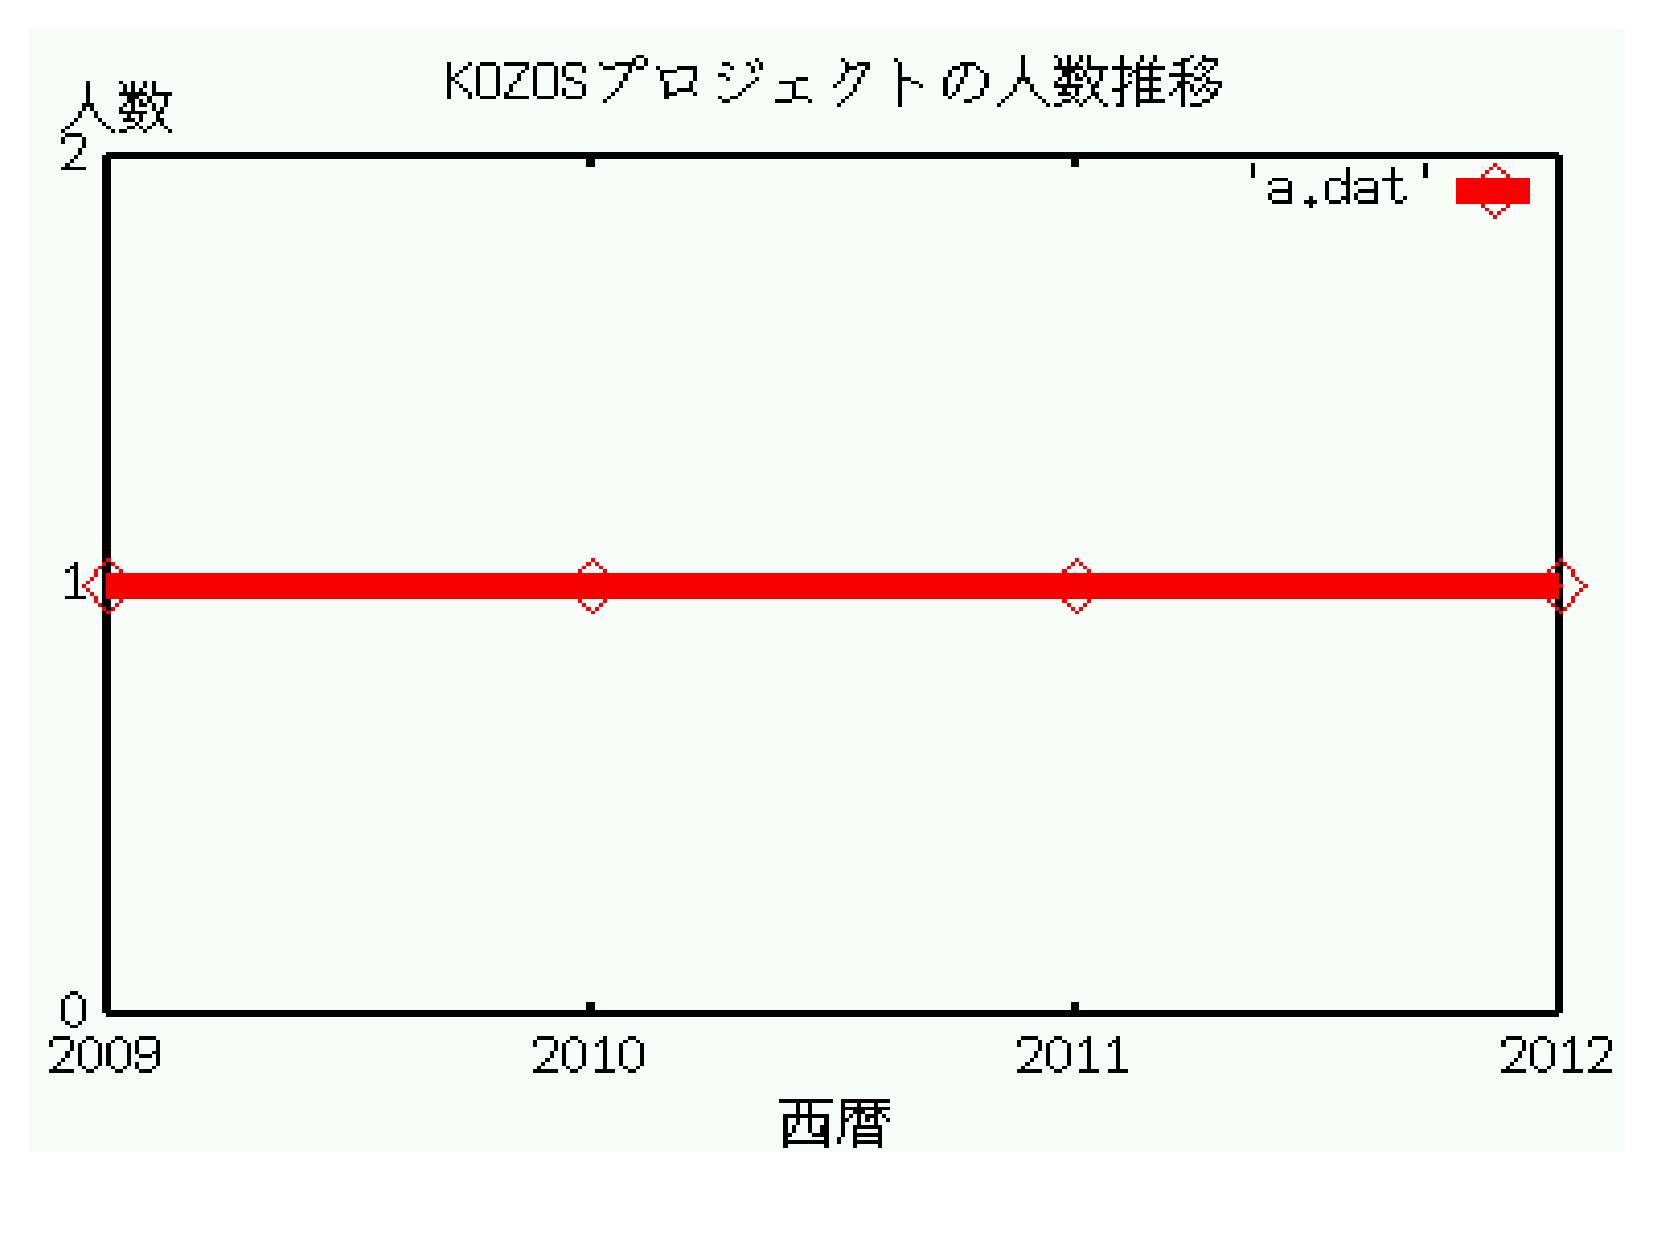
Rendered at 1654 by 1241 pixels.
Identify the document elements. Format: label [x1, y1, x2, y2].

picture [29, 29, 1625, 1152]
